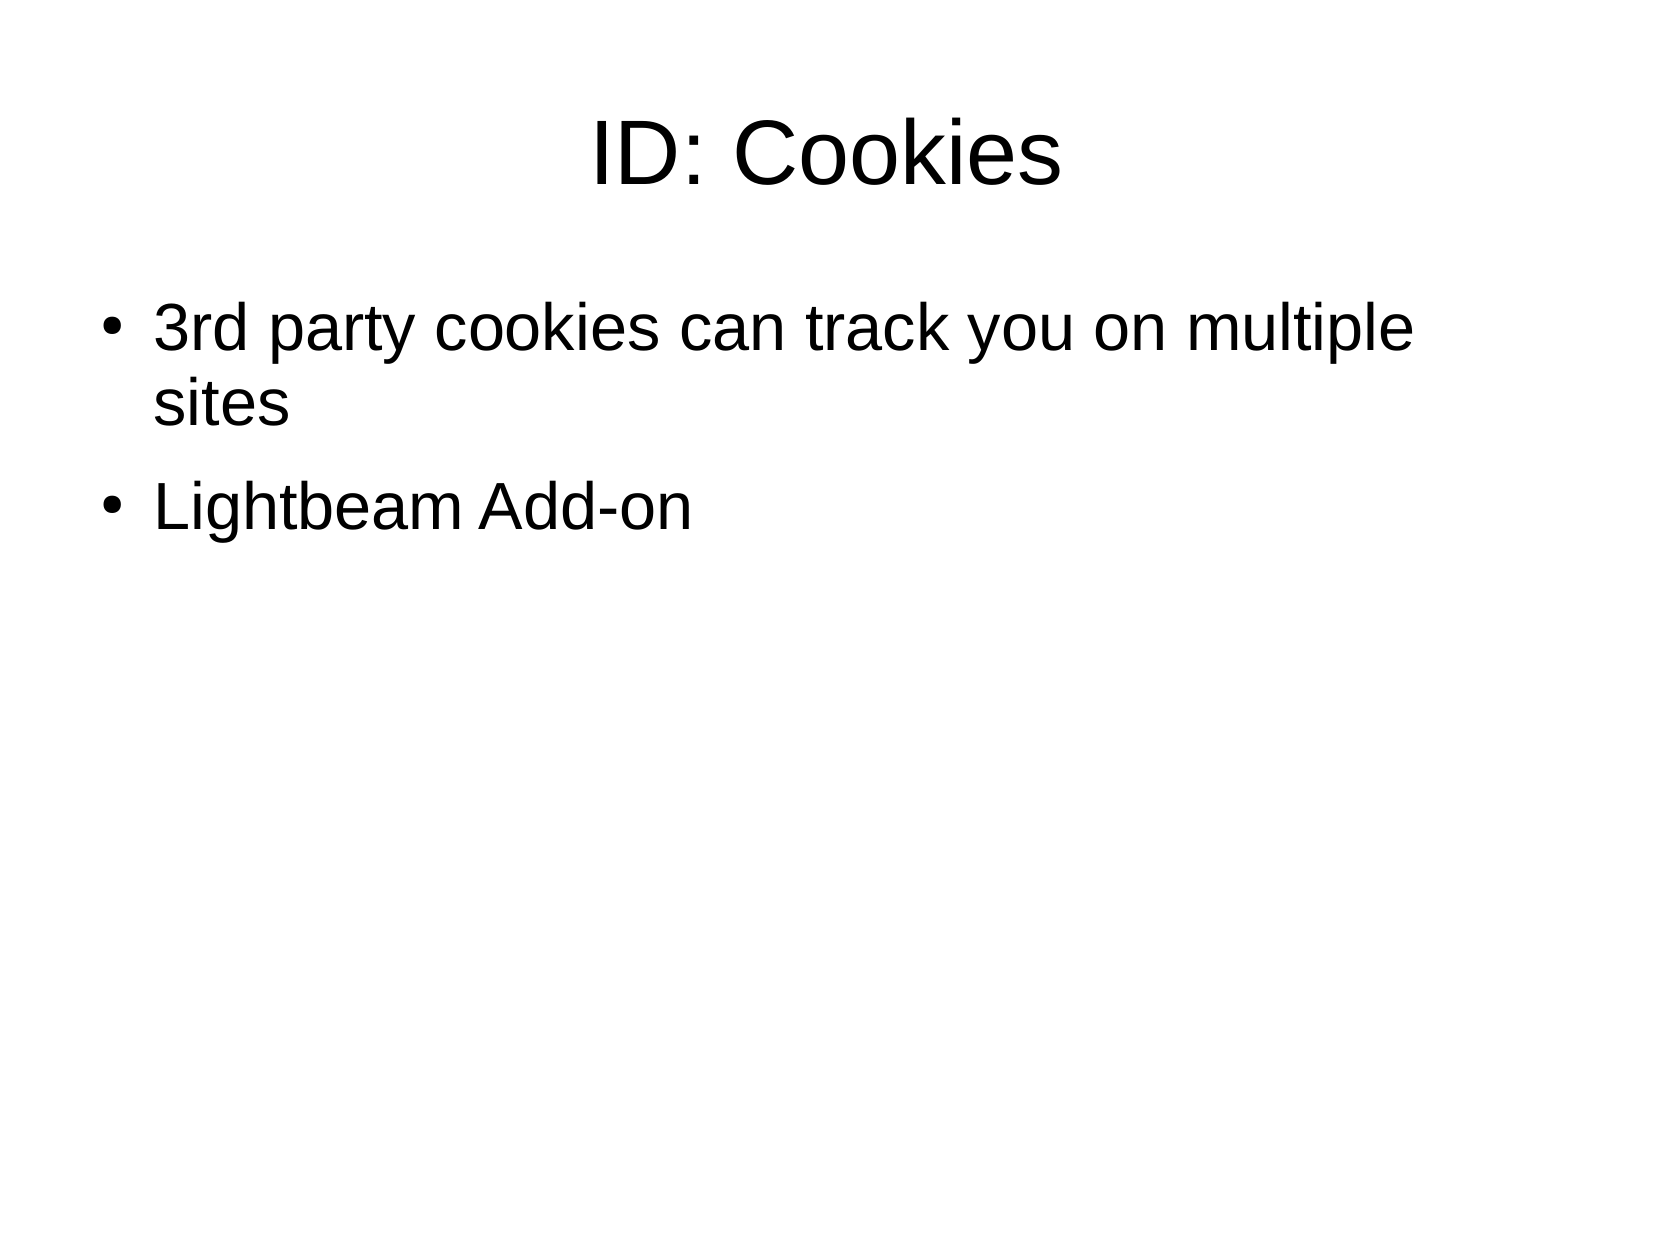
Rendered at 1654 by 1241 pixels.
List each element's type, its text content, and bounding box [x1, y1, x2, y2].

title ID: Cookies [82, 49, 1571, 257]
list 3rd party cookies can track you on multiple sites Lightbeam Add-on [82, 290, 1538, 1010]
